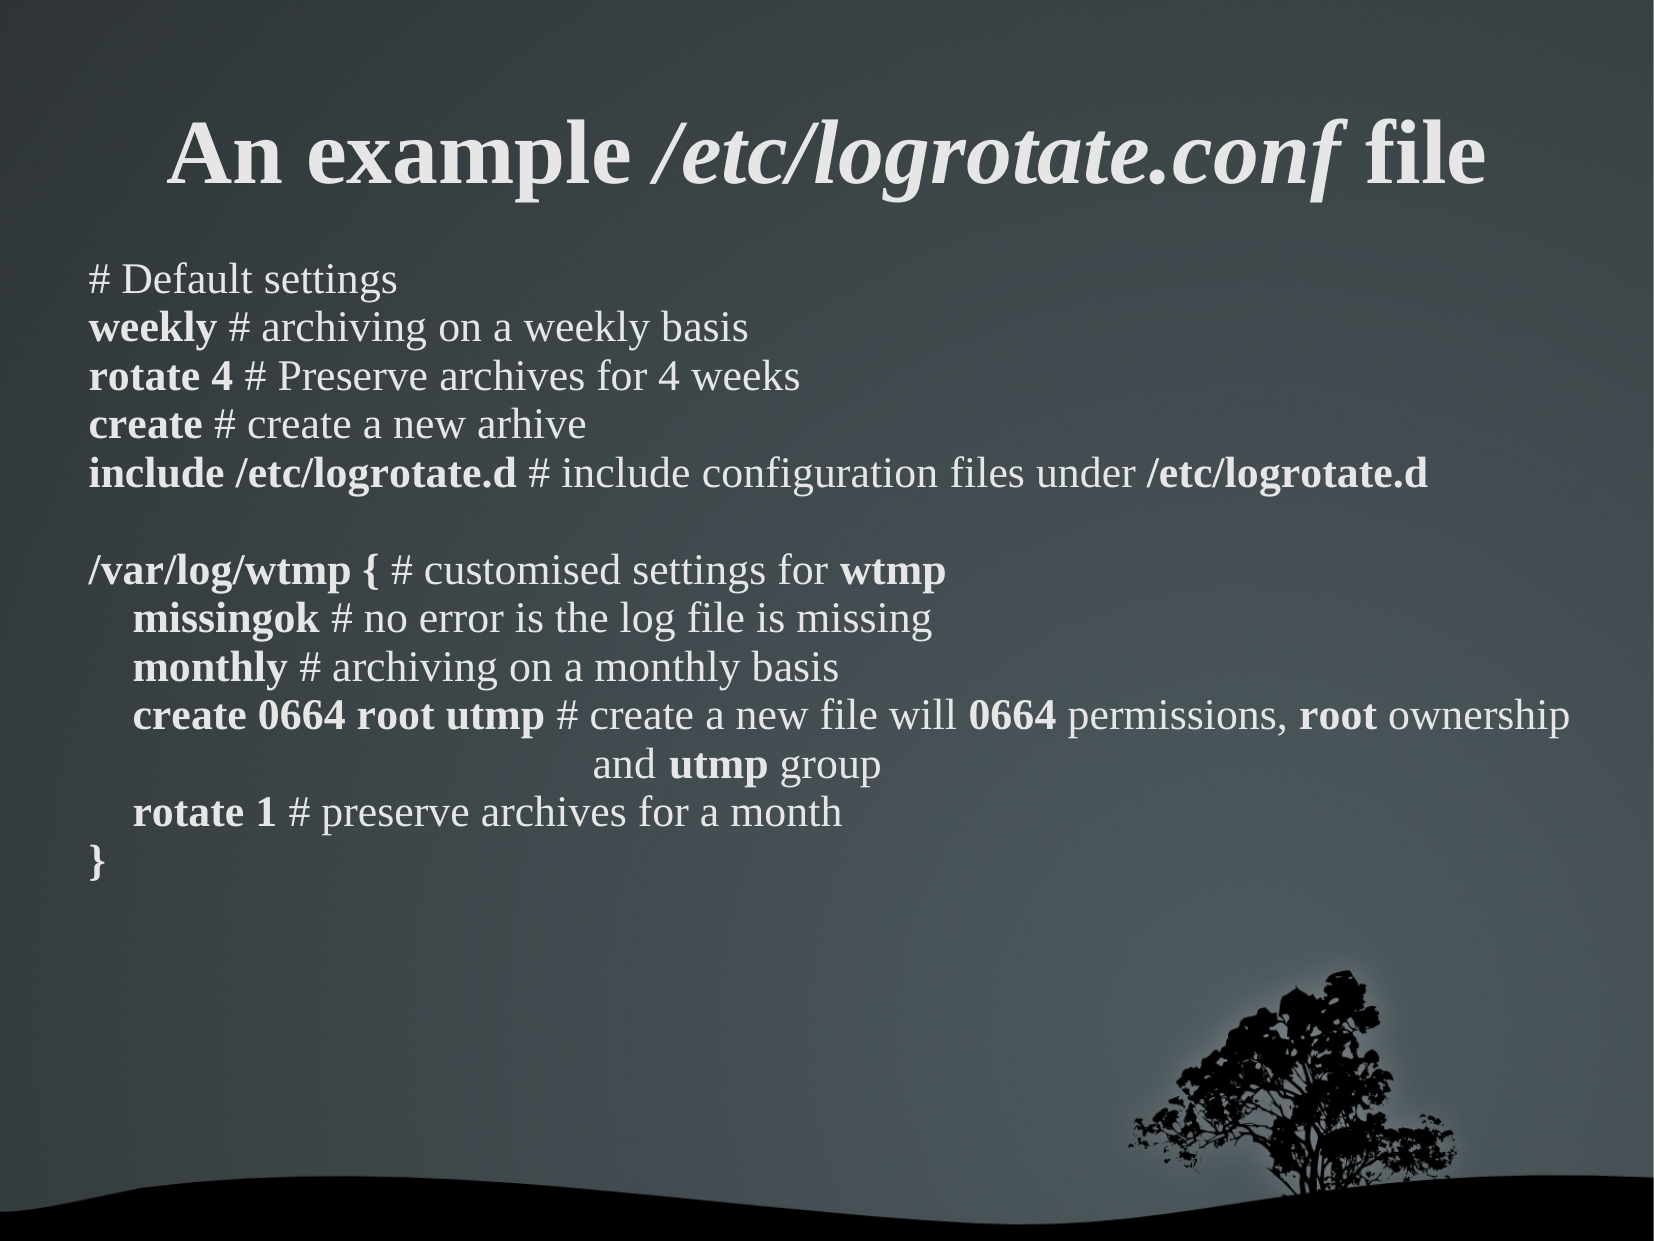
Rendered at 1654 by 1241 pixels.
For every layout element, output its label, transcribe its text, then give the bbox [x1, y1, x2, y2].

picture [0, 0, 1654, 1241]
title An example /etc/logrotate.conf file [82, 49, 1571, 257]
list # Default settings weekly # archiving on a weekly basis rotate 4 # Preserve archives for 4 weeks create # create a new arhive include /etc/logrotate.d # include configuration files under /etc/logrotate.d /var/log/wtmp { # customised settings for wtmp missingok # no error is the log file is missing monthly # archiving on a monthly basis create 0664 root utmp # create a new file will 0664 permissions, root ownership and utmp group rotate 1 # preserve archives for a month } [88, 254, 1577, 1220]
